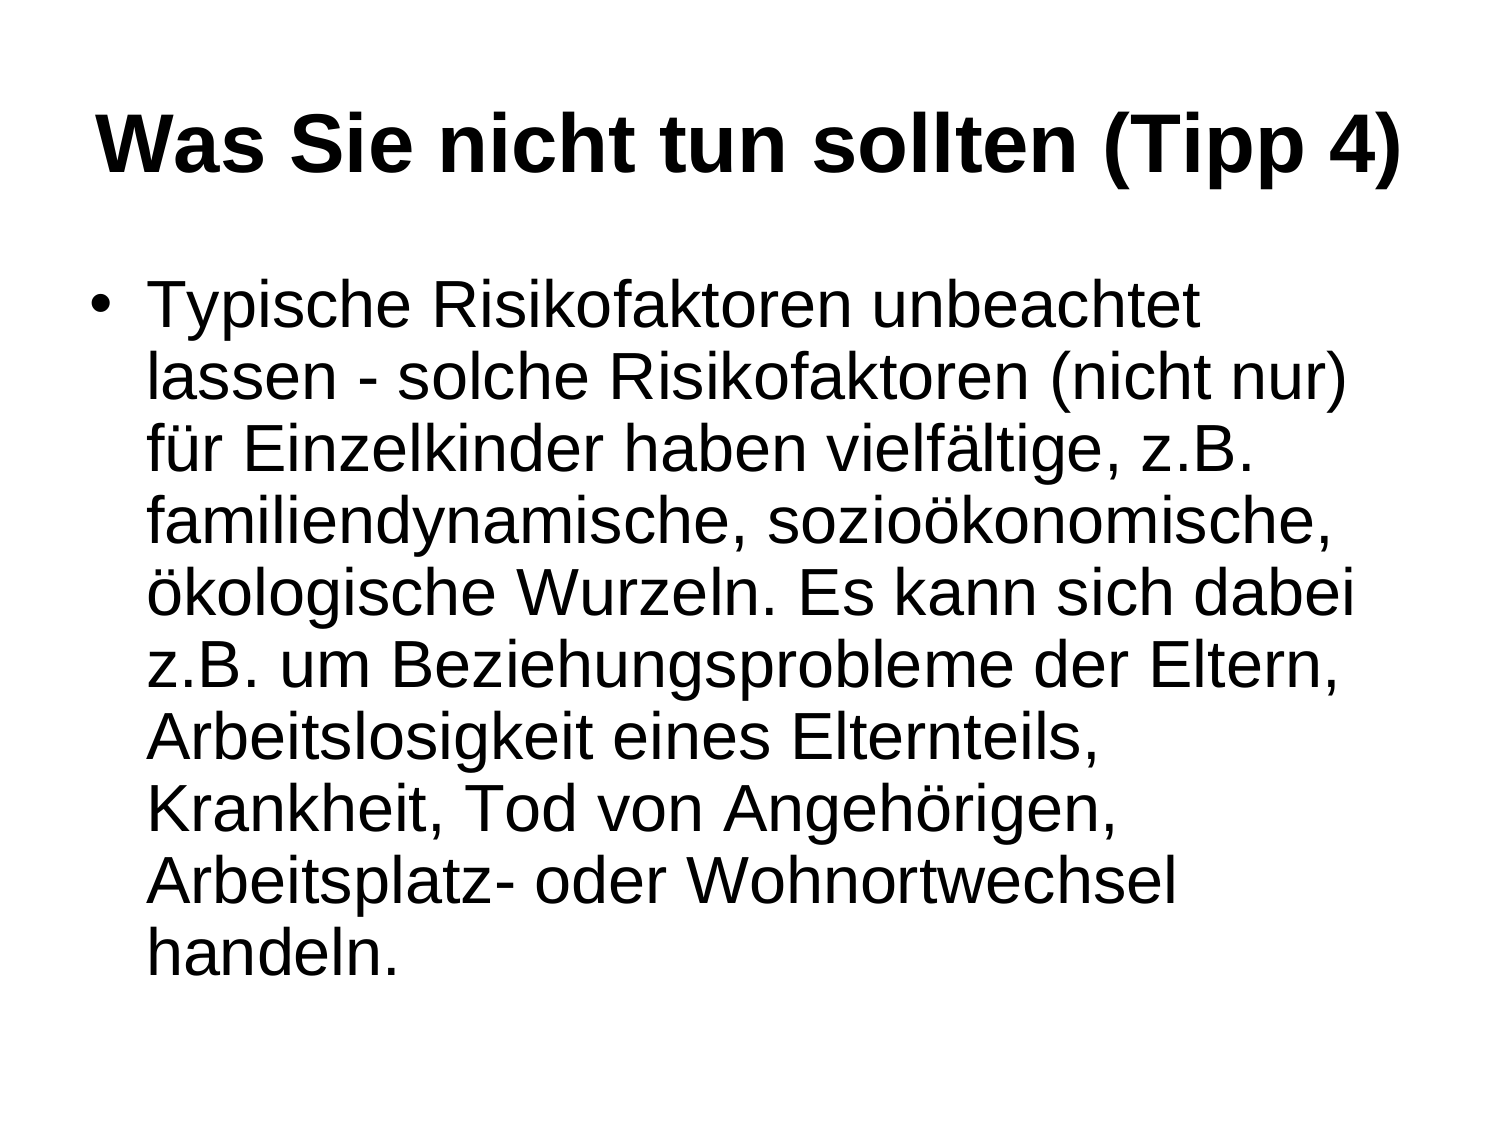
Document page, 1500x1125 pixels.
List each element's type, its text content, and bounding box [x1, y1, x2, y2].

title Was Sie nicht tun sollten (Tipp 4) [75, 45, 1426, 233]
list Typische Risikofaktoren unbeachtet lassen - solche Risikofaktoren (nicht nur) für Einzelkinder haben vielfältige, z.B. familiendynamische, sozioökonomische, ökologische Wurzeln. Es kann sich dabei z.B. um Beziehungsprobleme der Eltern, Arbeitslosigkeit eines Elternteils, Krankheit, Tod von Angehörigen, Arbeitsplatz- oder Wohnortwechsel handeln. [75, 262, 1426, 1005]
